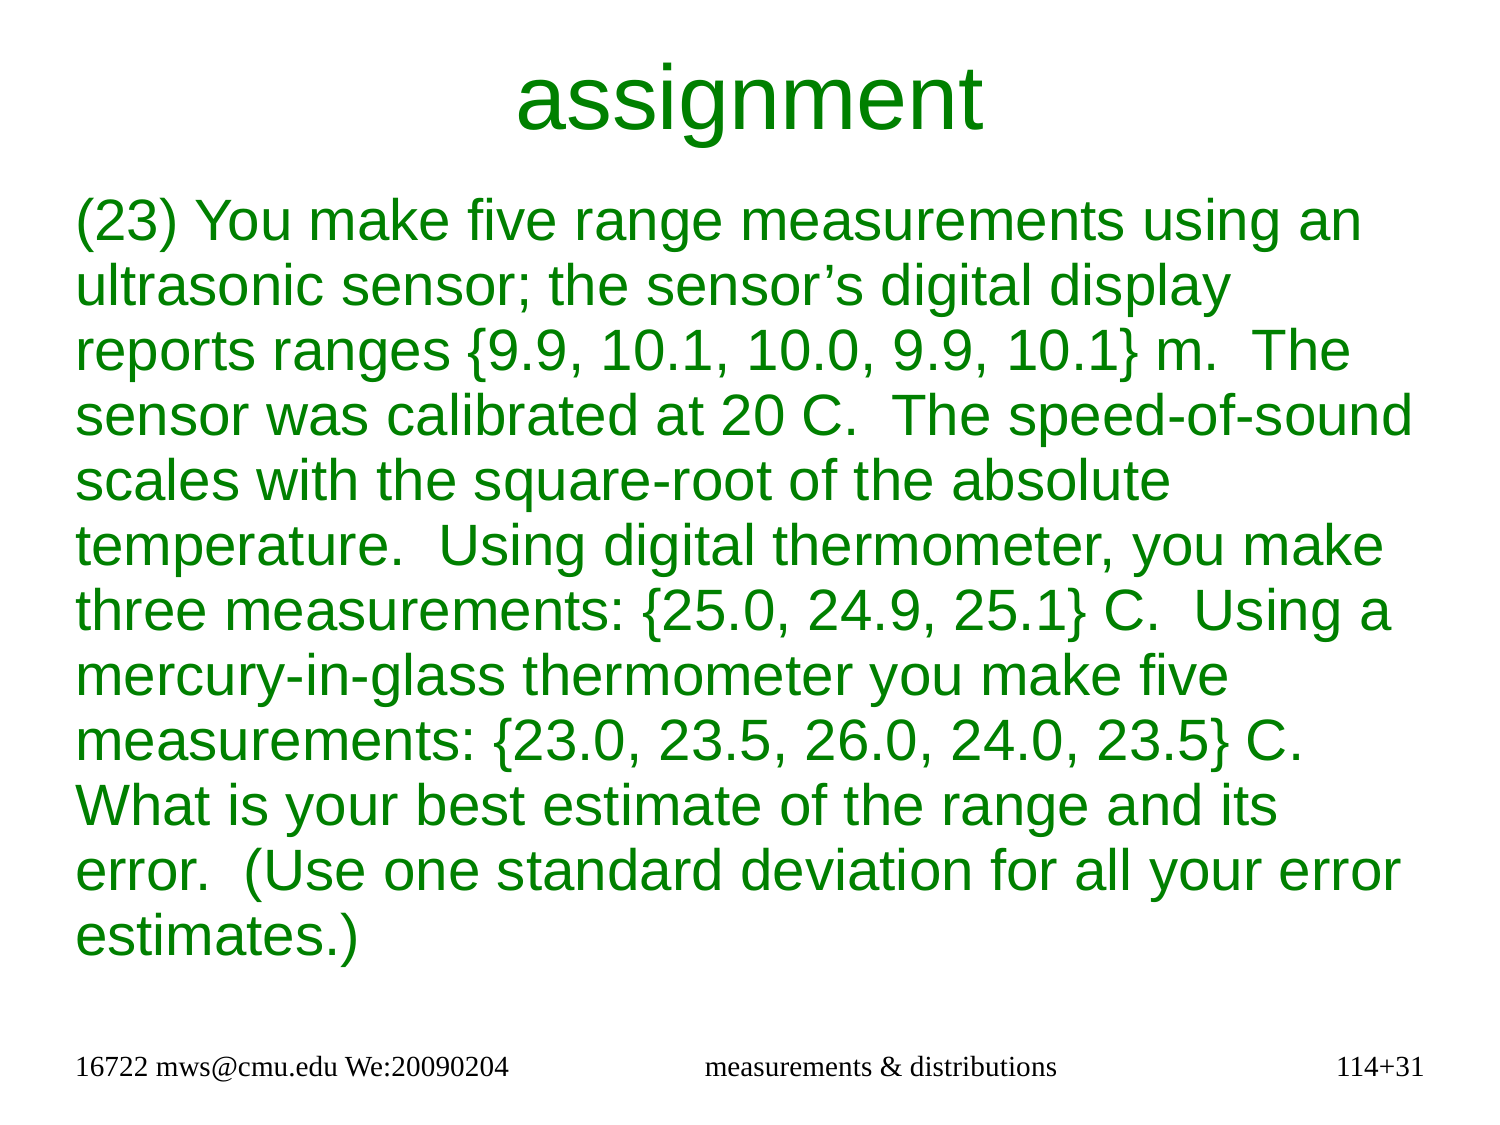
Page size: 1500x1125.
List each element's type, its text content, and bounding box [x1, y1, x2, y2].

list (23) You make five range measurements using an ultrasonic sensor; the sensor’s digital display reports ranges {9.9, 10.1, 10.0, 9.9, 10.1} m. The sensor was calibrated at 20 C. The speed-of-sound scales with the square-root of the absolute temperature. Using digital thermometer, you make three measurements: {25.0, 24.9, 25.1} C. Using a mercury-in-glass thermometer you make five measurements: {23.0, 23.5, 26.0, 24.0, 23.5} C. What is your best estimate of the range and its error. (Use one standard deviation for all your error estimates.) [75, 187, 1425, 1006]
title assignment [75, 44, 1425, 151]
